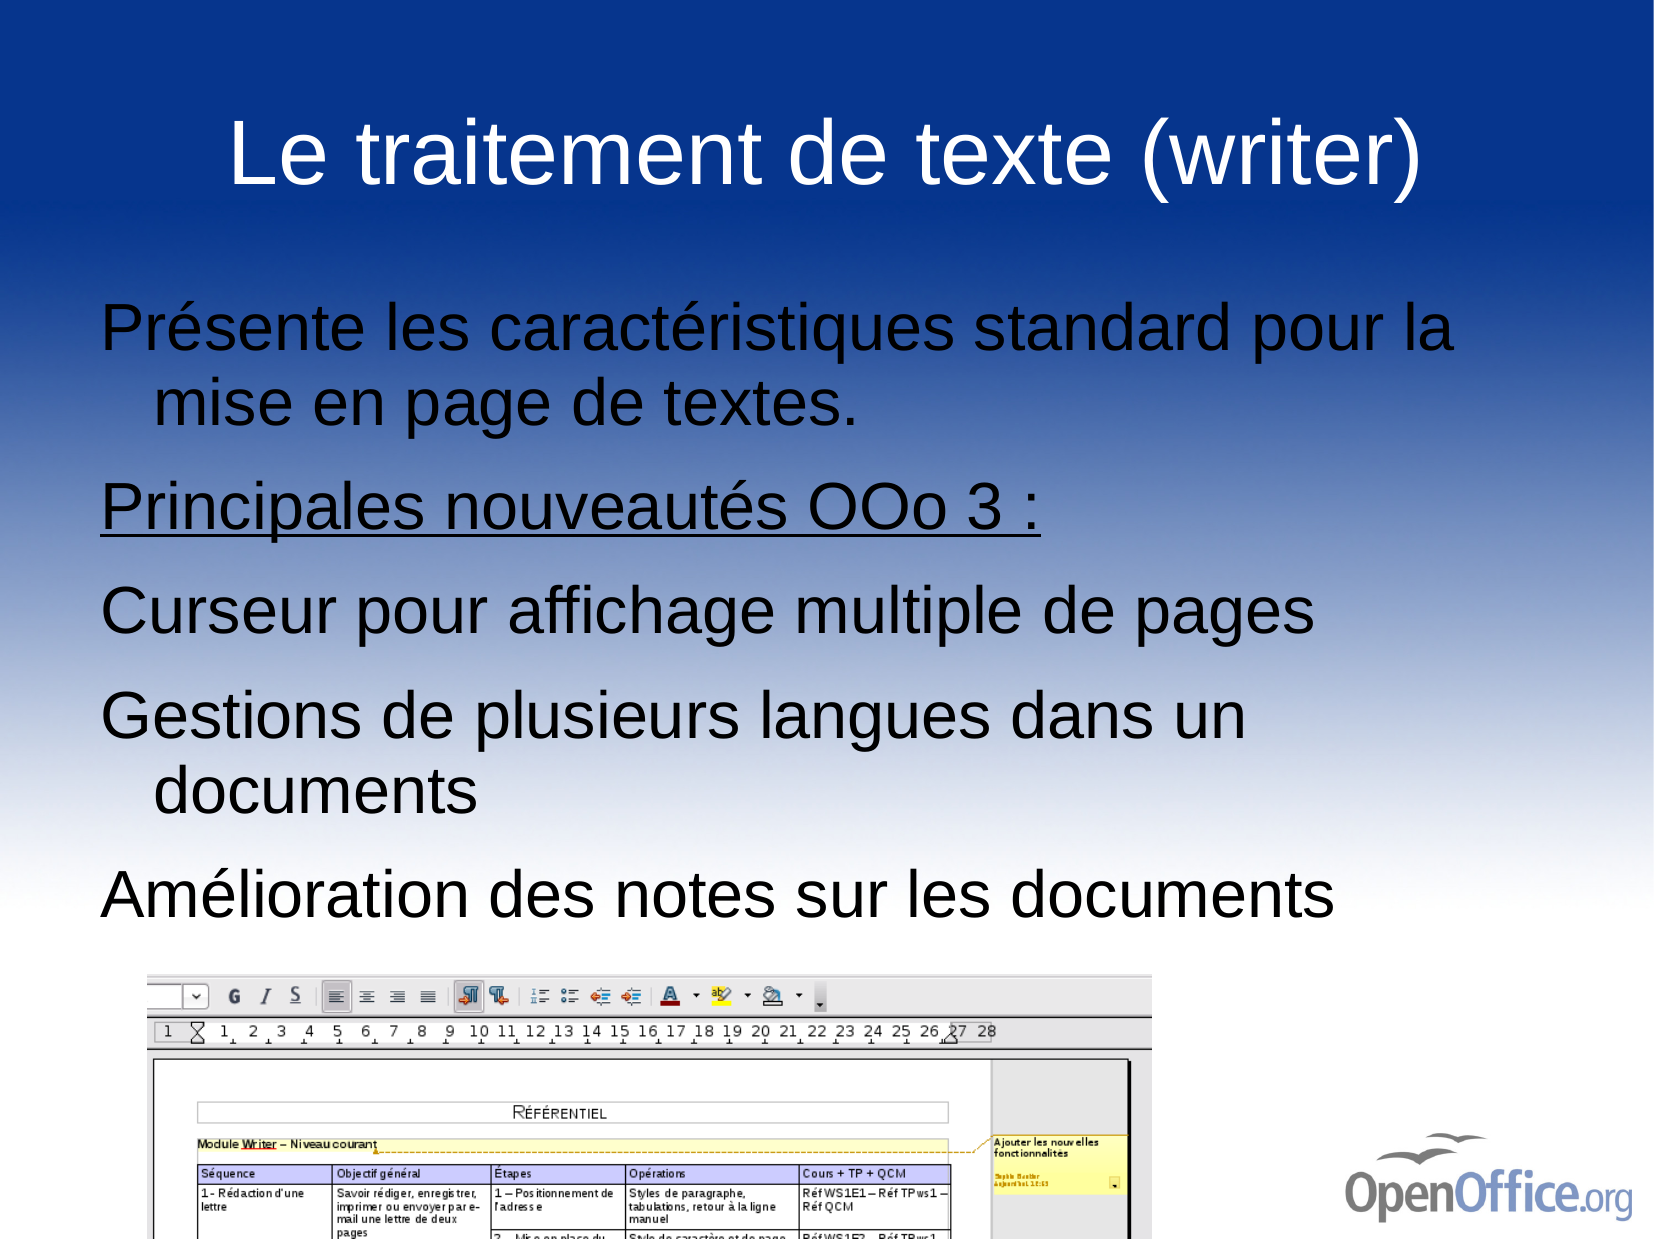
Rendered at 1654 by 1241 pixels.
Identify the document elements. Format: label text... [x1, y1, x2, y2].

list Présente les caractéristiques standard pour la mise en page de textes. Principales nouveautés OOo 3 : Curseur pour affichage multiple de pages Gestions de plusieurs langues dans un documents Amélioration des notes sur les documents [82, 290, 1571, 1094]
title Le traitement de texte (writer) [82, 49, 1571, 257]
picture [0, 0, 1654, 1241]
